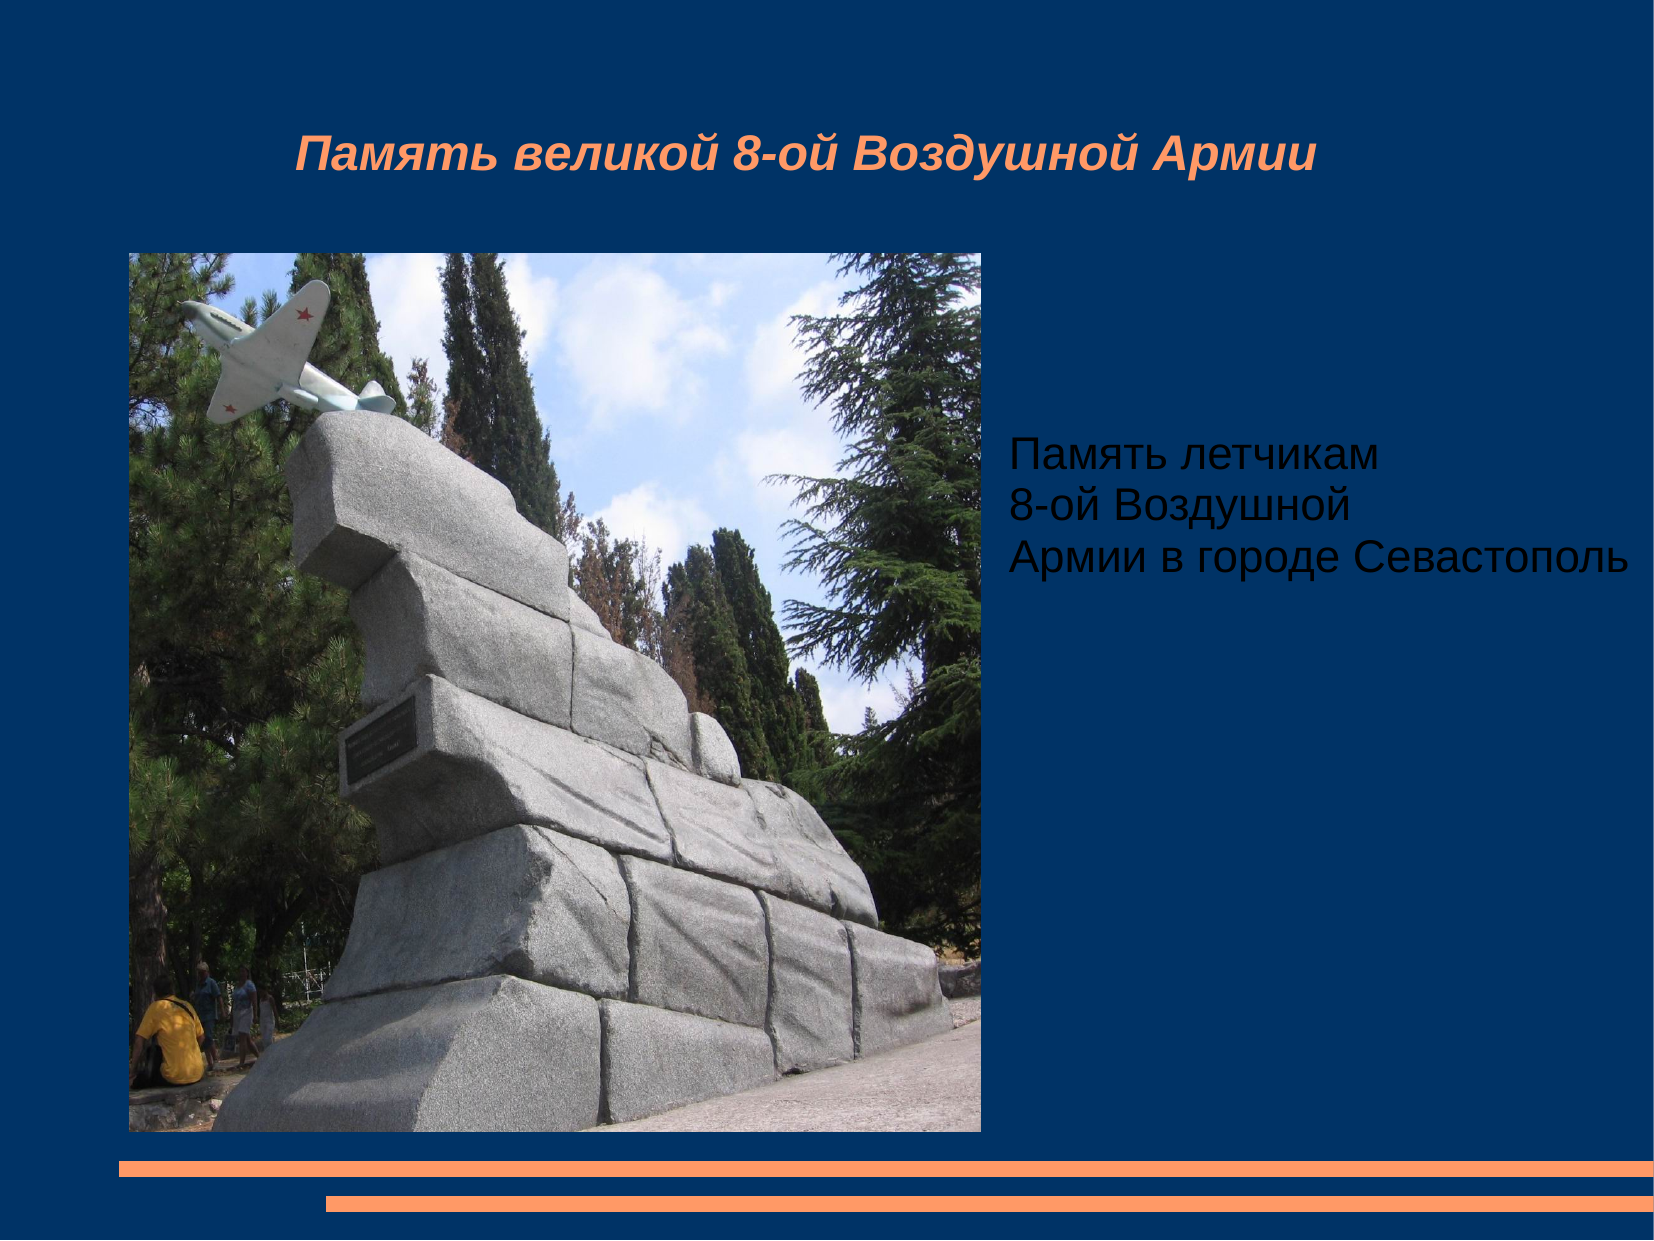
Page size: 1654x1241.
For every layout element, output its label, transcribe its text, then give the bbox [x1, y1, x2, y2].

text_box Память летчикам 8-ой Воздушной Армии в городе Севастополь [993, 420, 1652, 639]
title Память великой 8-ой Воздушной Армии [295, 46, 1534, 254]
picture [129, 253, 981, 1132]
